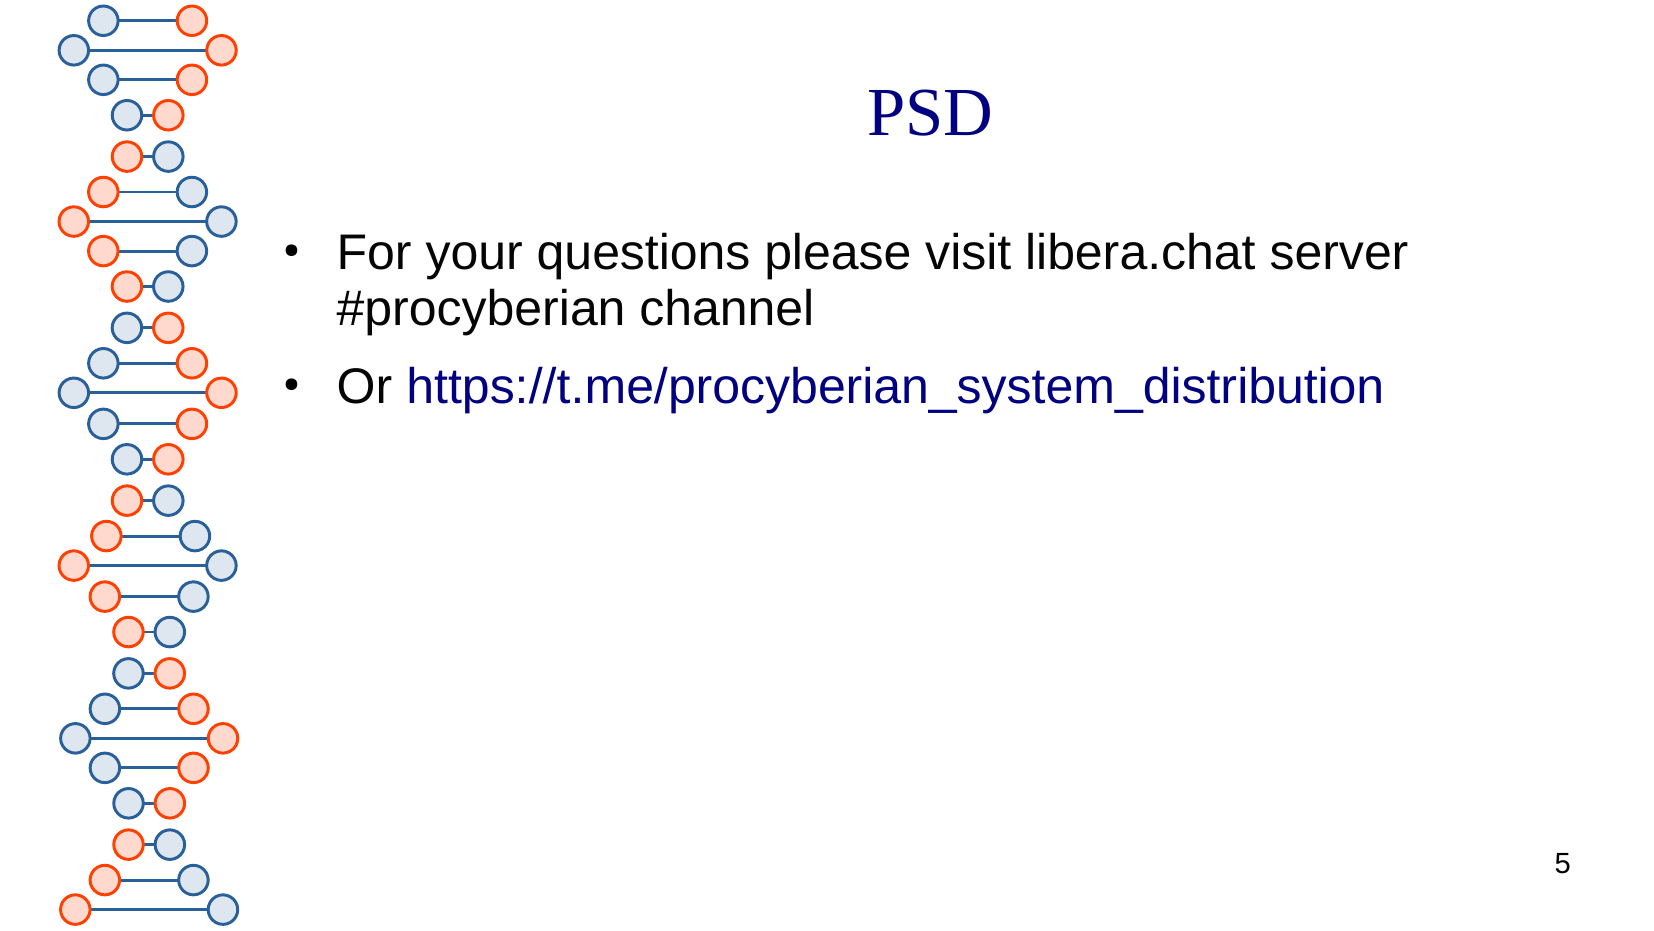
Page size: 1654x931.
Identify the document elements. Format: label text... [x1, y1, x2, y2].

list For your questions please visit libera.chat server #procyberian channel Or https://t.me/procyberian_system_distribution [265, 224, 1595, 764]
title PSD [265, 35, 1595, 189]
